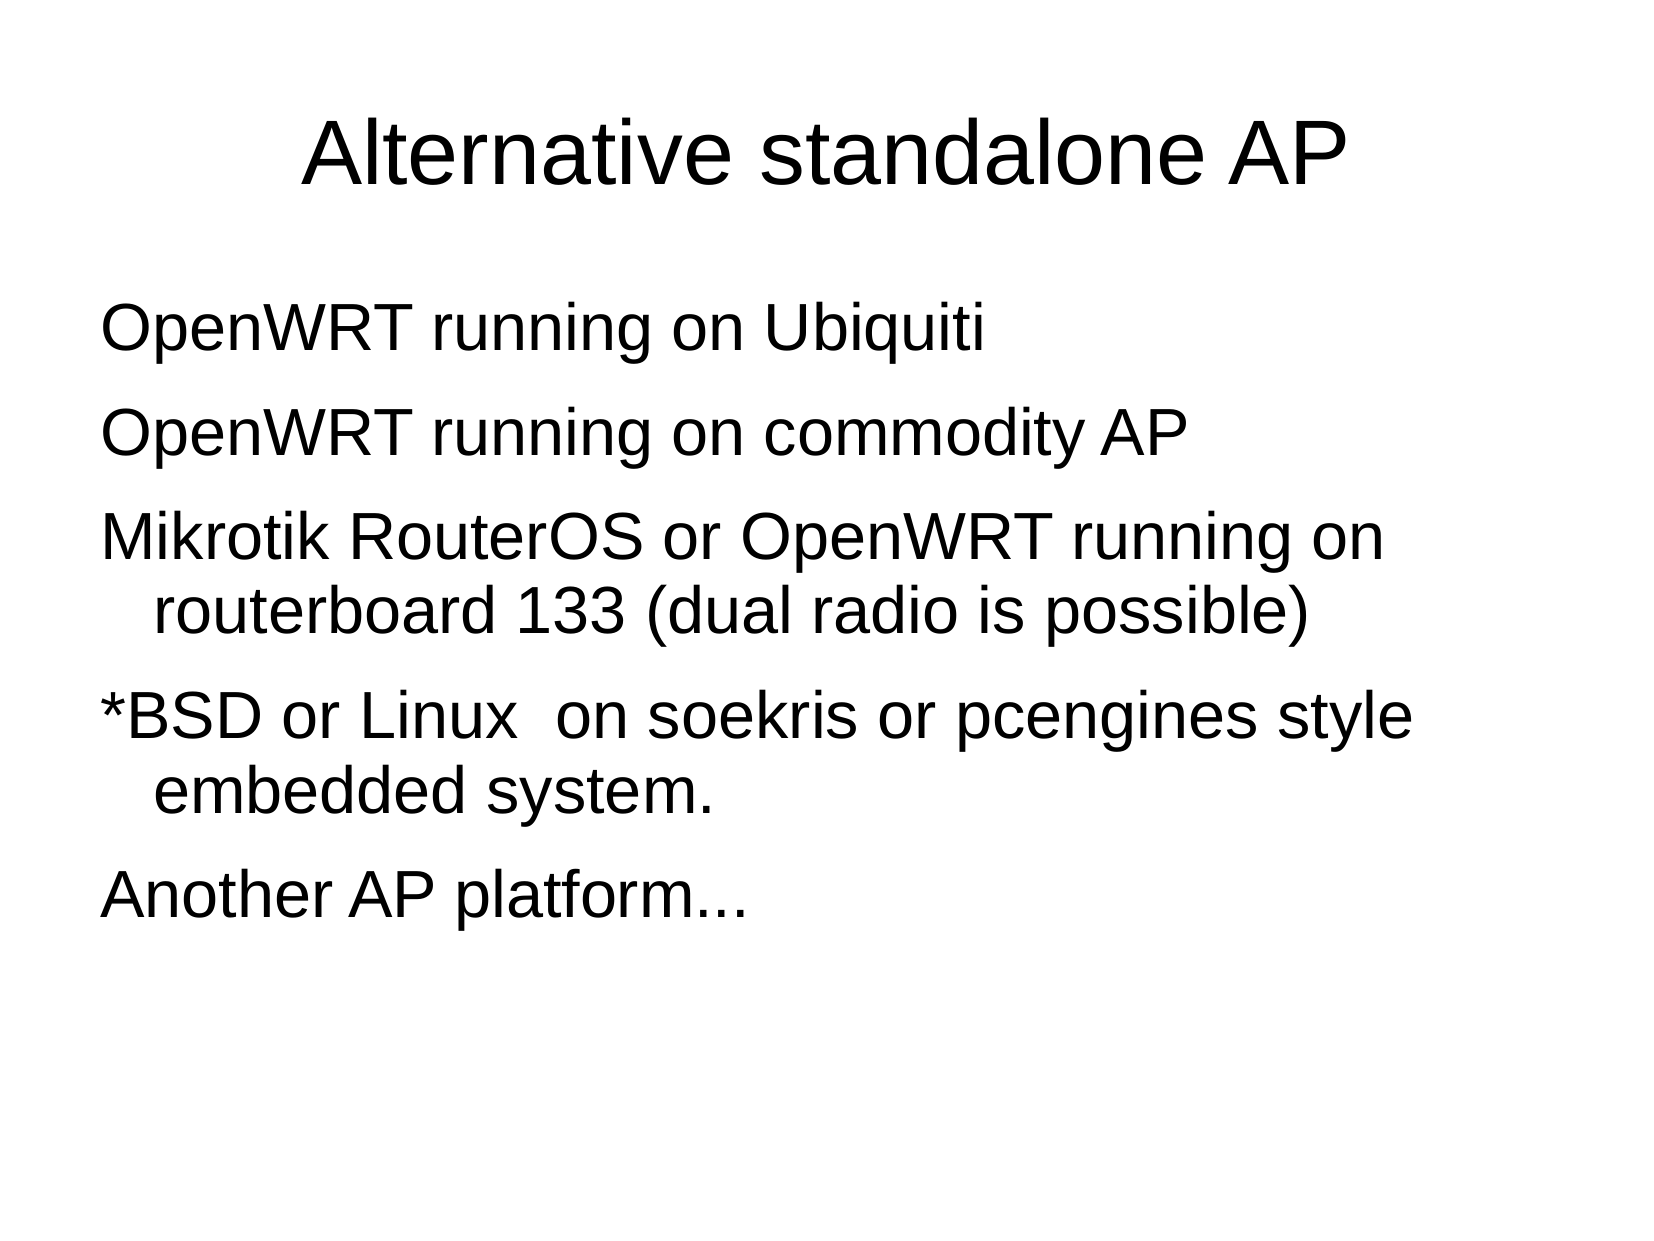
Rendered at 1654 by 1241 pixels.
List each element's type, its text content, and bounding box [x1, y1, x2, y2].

title Alternative standalone AP [82, 56, 1571, 250]
list OpenWRT running on Ubiquiti OpenWRT running on commodity AP Mikrotik RouterOS or OpenWRT running on routerboard 133 (dual radio is possible) *BSD or Linux on soekris or pcengines style embedded system. Another AP platform... [82, 290, 1571, 1094]
